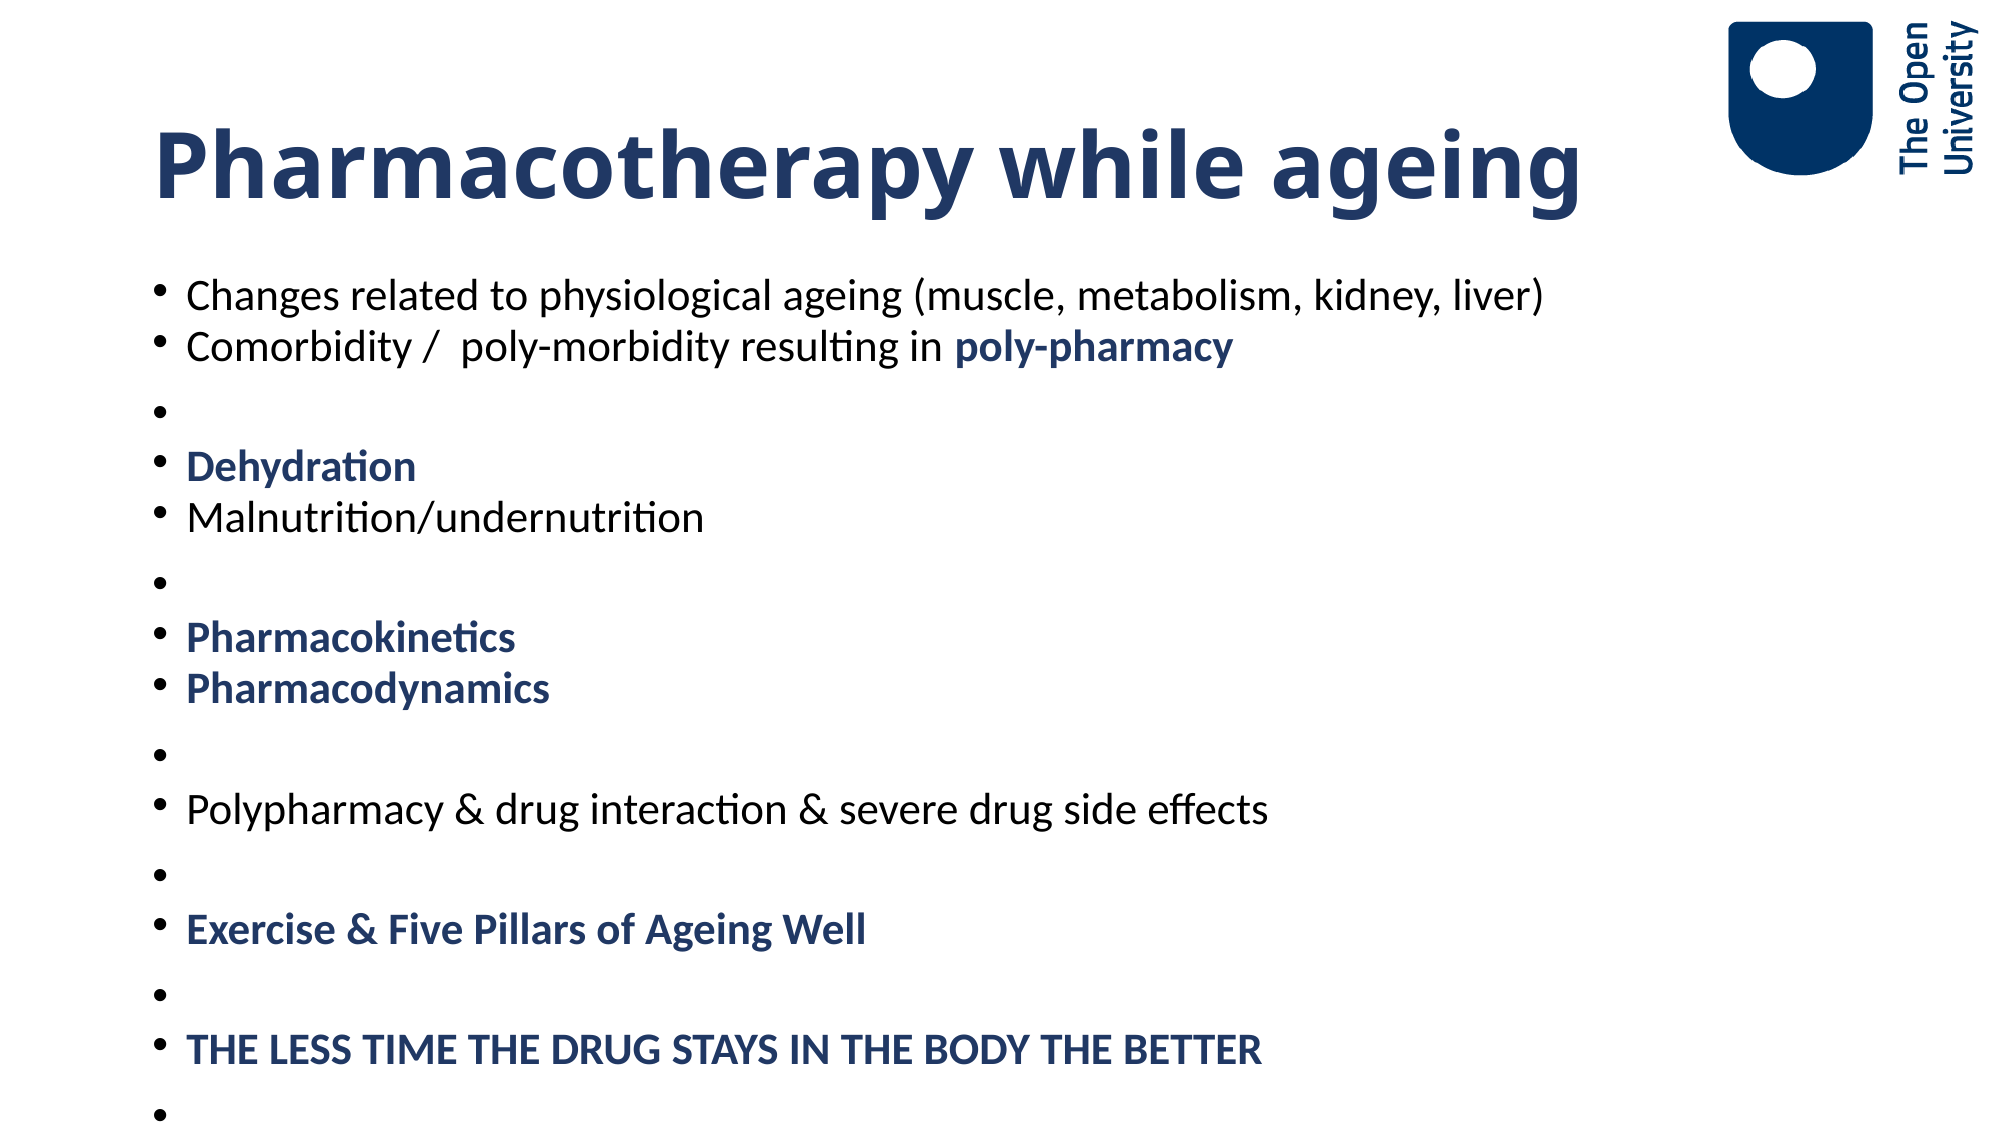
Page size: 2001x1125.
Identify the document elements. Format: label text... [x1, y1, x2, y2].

list Changes related to physiological ageing (muscle, metabolism, kidney, liver) Comorbidity / poly-morbidity resulting in poly-pharmacy Dehydration Malnutrition/undernutrition Pharmacokinetics Pharmacodynamics Polypharmacy & drug interaction & severe drug side effects Exercise & Five Pillars of Ageing Well THE LESS TIME THE DRUG STAYS IN THE BODY THE BETTER [137, 277, 1863, 1084]
title Pharmacotherapy while ageing [137, 59, 1863, 277]
picture [1727, 18, 1981, 177]
